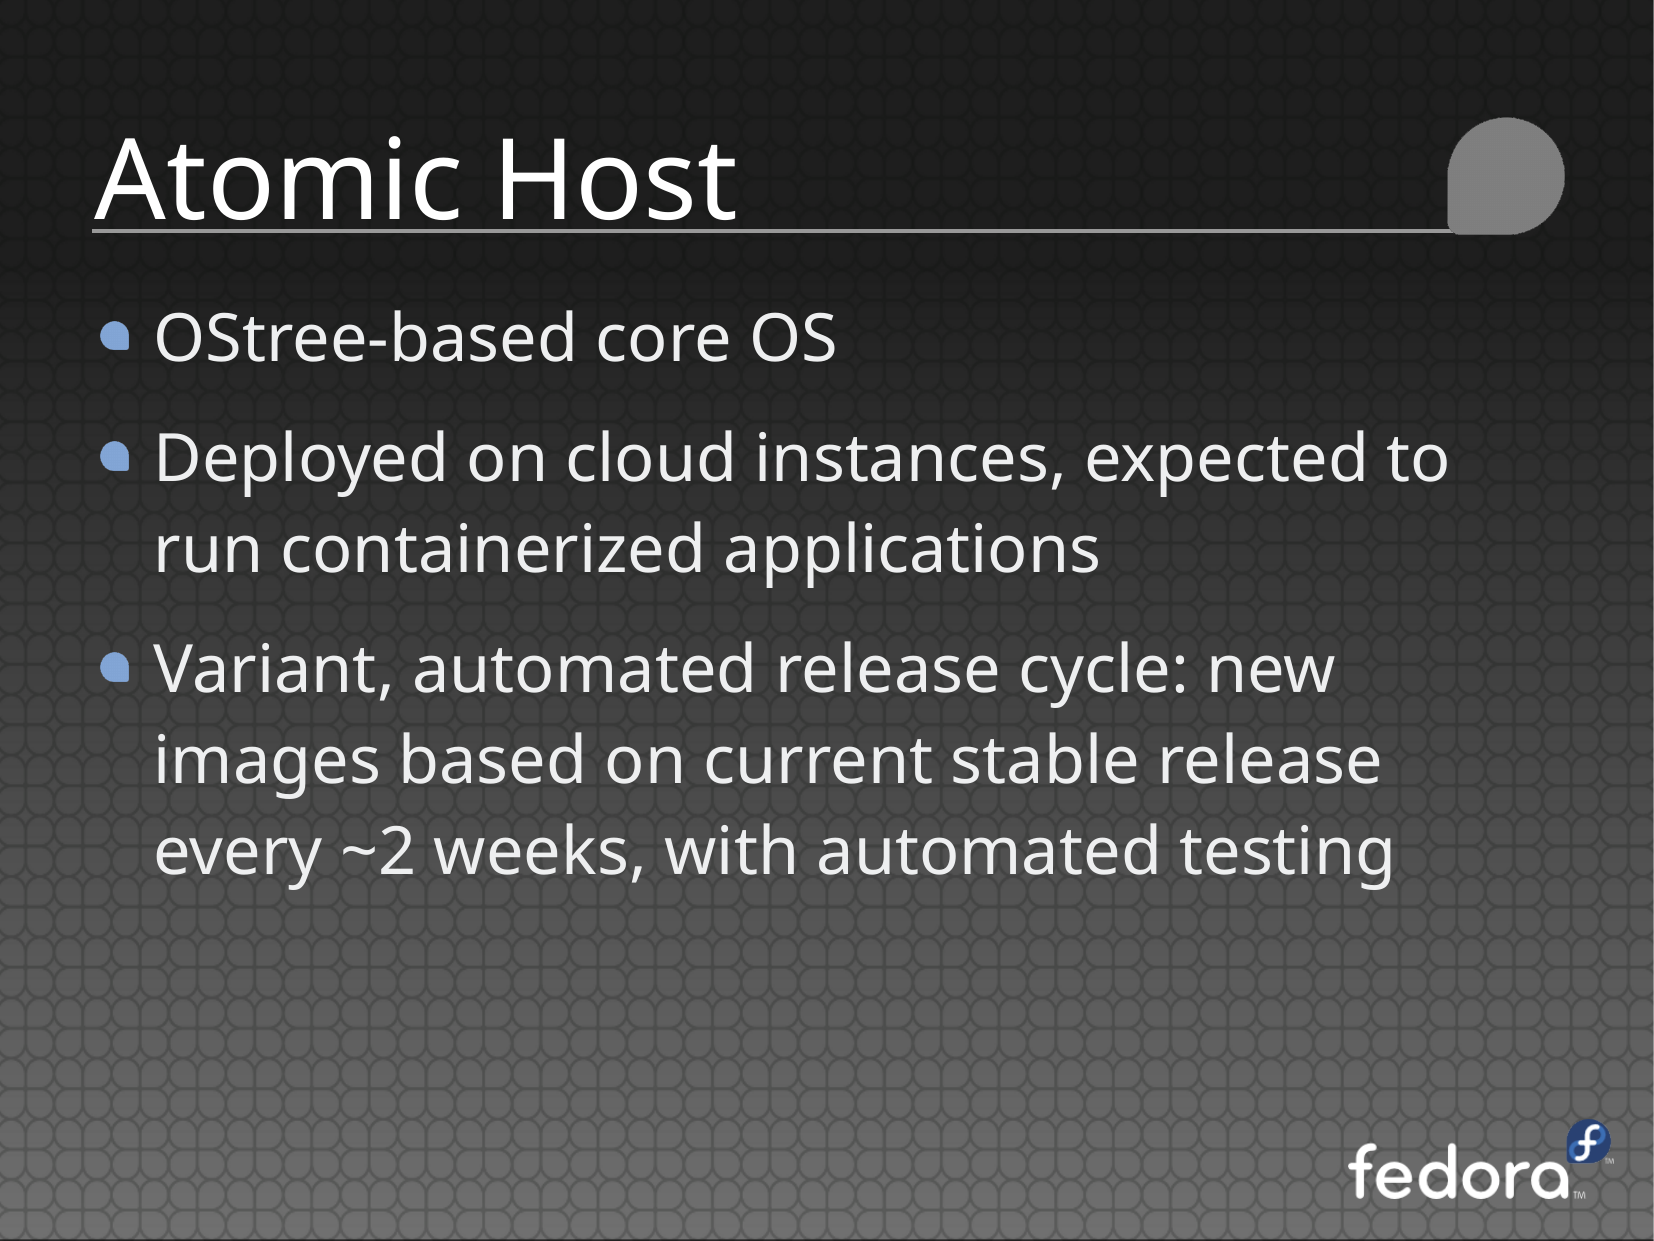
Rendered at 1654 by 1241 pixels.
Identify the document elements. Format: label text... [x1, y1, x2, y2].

list OStree-based core OS Deployed on cloud instances, expected to run containerized applications Variant, automated release cycle: new images based on current stable release every ~2 weeks, with automated testing [82, 290, 1571, 1094]
title Atomic Host [94, 100, 1426, 251]
picture [0, 0, 1654, 1241]
